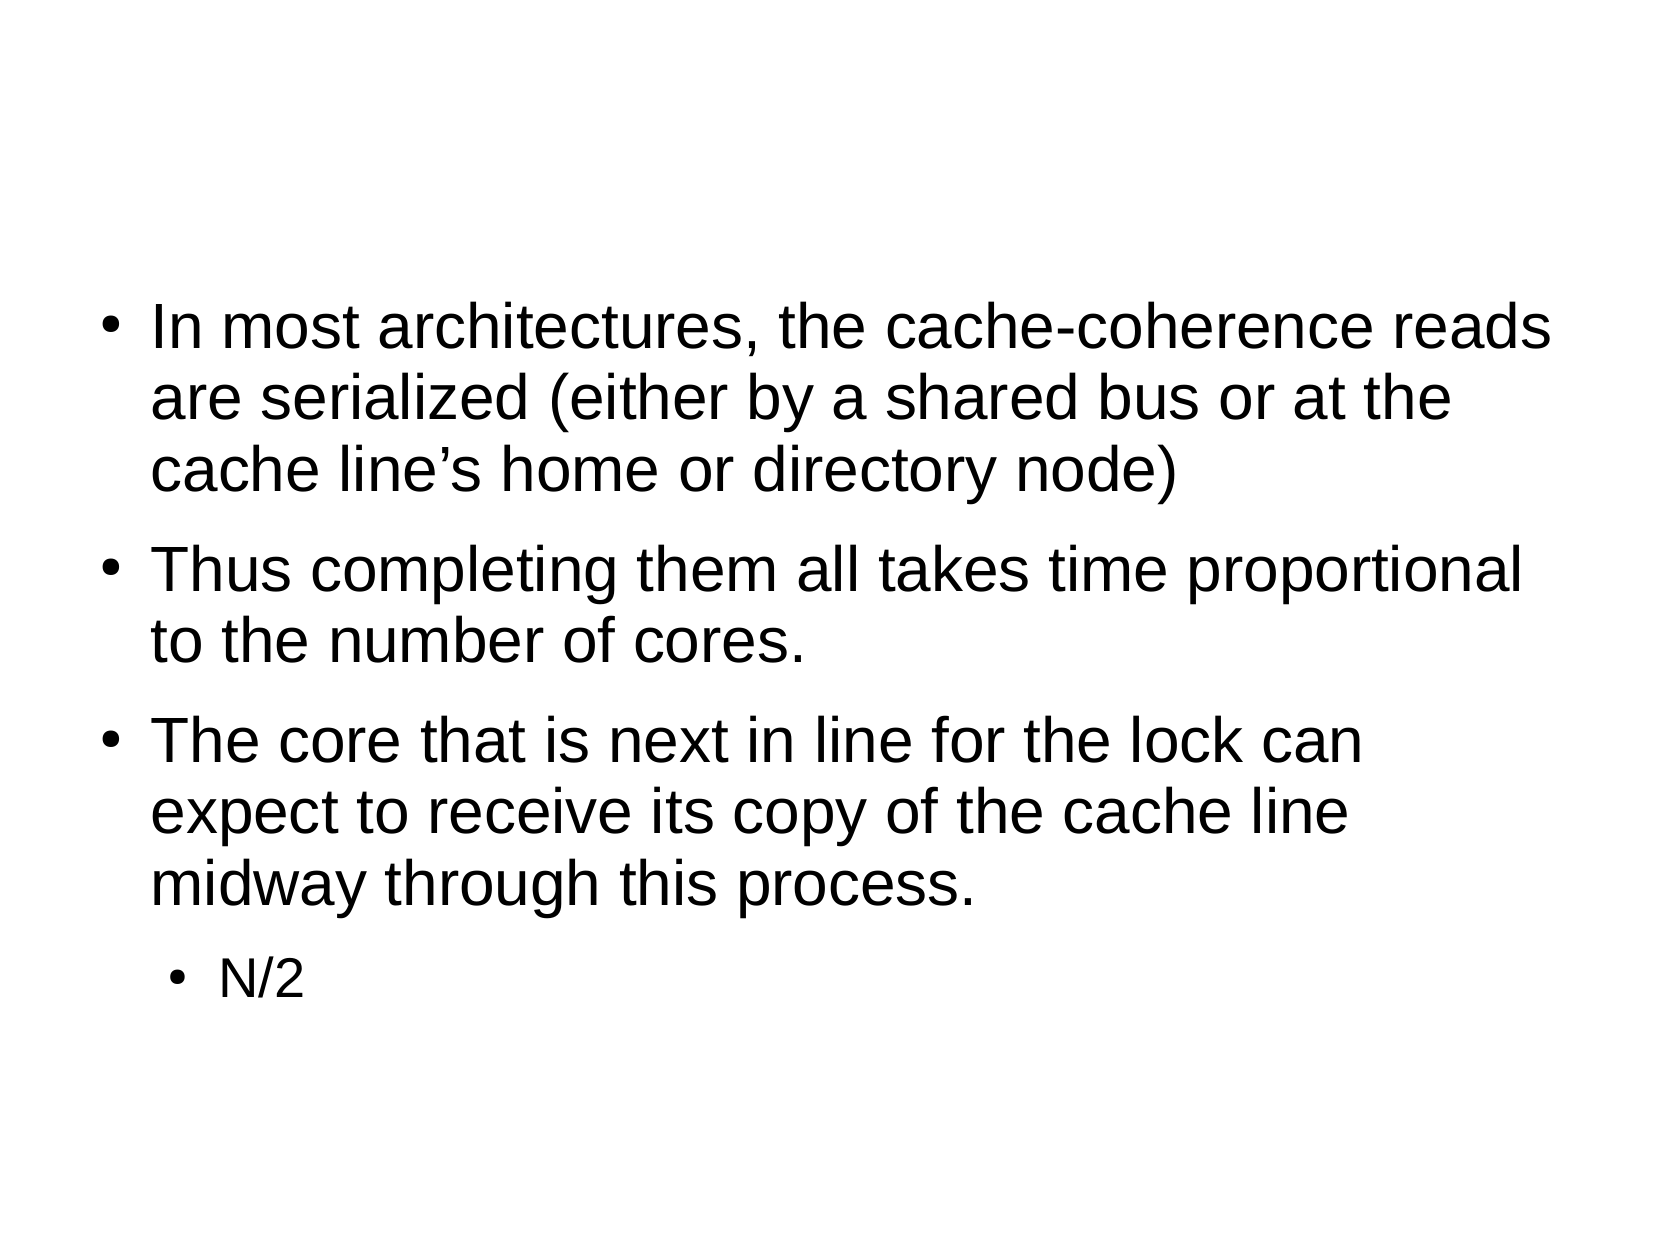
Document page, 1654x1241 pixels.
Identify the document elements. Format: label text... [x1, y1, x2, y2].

list In most architectures, the cache-coherence reads are serialized (either by a shared bus or at the cache line’s home or directory node) Thus completing them all takes time proportional to the number of cores. The core that is next in line for the lock can expect to receive its copy of the cache line midway through this process. N/2 [82, 290, 1571, 1010]
